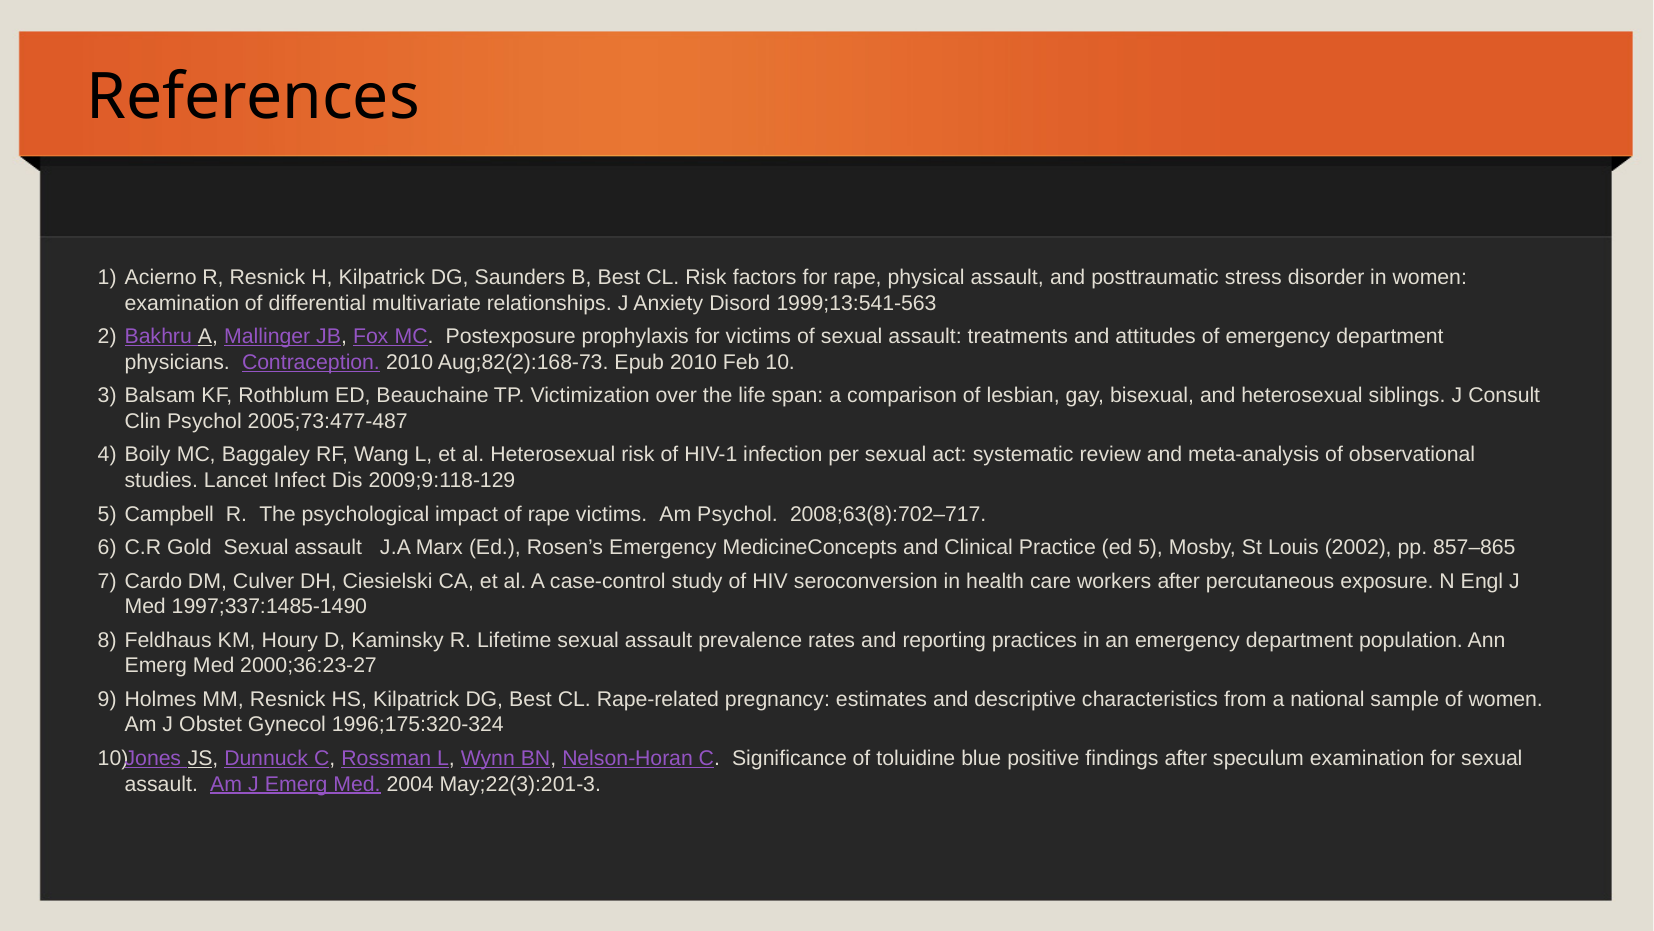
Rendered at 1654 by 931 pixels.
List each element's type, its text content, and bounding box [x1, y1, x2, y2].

picture [0, 0, 1654, 931]
list Acierno R, Resnick H, Kilpatrick DG, Saunders B, Best CL. Risk factors for rape, physical assault, and posttraumatic stress disorder in women: examination of differential multivariate relationships. J Anxiety Disord 1999;13:541-563 Bakhru A, Mallinger JB, Fox MC. Postexposure prophylaxis for victims of sexual assault: treatments and attitudes of emergency department physicians. Contraception. 2010 Aug;82(2):168-73. Epub 2010 Feb 10. Balsam KF, Rothblum ED, Beauchaine TP. Victimization over the life span: a comparison of lesbian, gay, bisexual, and heterosexual siblings. J Consult Clin Psychol 2005;73:477-487 Boily MC, Baggaley RF, Wang L, et al. Heterosexual risk of HIV-1 infection per sexual act: systematic review and meta-analysis of observational studies. Lancet Infect Dis 2009;9:118-129 Campbell R. The psychological impact of rape victims. Am Psychol. 2008;63(8):702–717. C.R Gold Sexual assault J.A Marx (Ed.), Rosen’s Emergency MedicineConcepts and Clinical Practice (ed 5), Mosby, St Louis (2002), pp. 857–865 Cardo DM, Culver DH, Ciesielski CA, et al. A case-control study of HIV seroconversion in health care workers after percutaneous exposure. N Engl J Med 1997;337:1485-1490 Feldhaus KM, Houry D, Kaminsky R. Lifetime sexual assault prevalence rates and reporting practices in an emergency department population. Ann Emerg Med 2000;36:23-27 Holmes MM, Resnick HS, Kilpatrick DG, Best CL. Rape-related pregnancy: estimates and descriptive characteristics from a national sample of women. Am J Obstet Gynecol 1996;175:320-324 Jones JS, Dunnuck C, Rossman L, Wynn BN, Nelson-Horan C. Significance of toluidine blue positive findings after speculum examination for sexual assault. Am J Emerg Med. 2004 May;22(3):201-3. [82, 255, 1571, 831]
title References [71, 46, 1597, 140]
